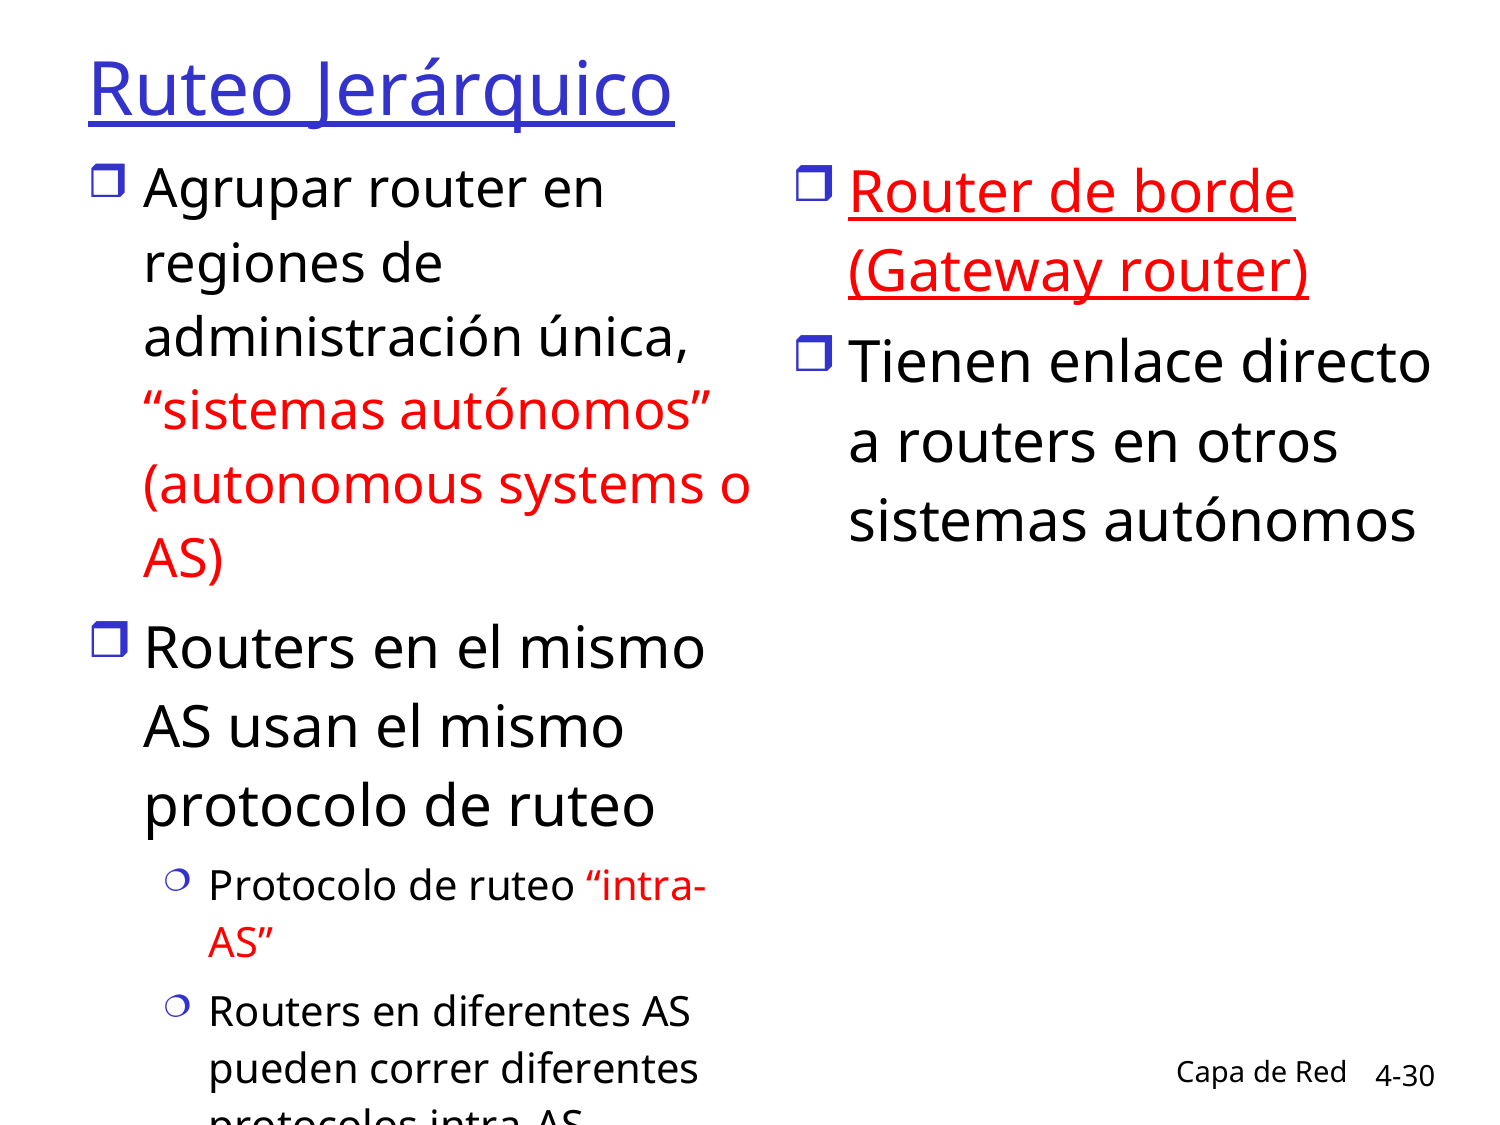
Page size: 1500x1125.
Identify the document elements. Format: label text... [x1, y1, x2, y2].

list Agrupar router en regiones de administración única, “sistemas autónomos” (autonomous systems o AS) Routers en el mismo AS usan el mismo protocolo de ruteo Protocolo de ruteo “intra-AS” Routers en diferentes AS pueden correr diferentes protocolos intra-AS [87, 149, 759, 1073]
title Ruteo Jerárquico [87, 23, 1363, 151]
list Router de borde (Gateway router) Tienen enlace directo a routers en otros sistemas autónomos [792, 149, 1464, 1051]
